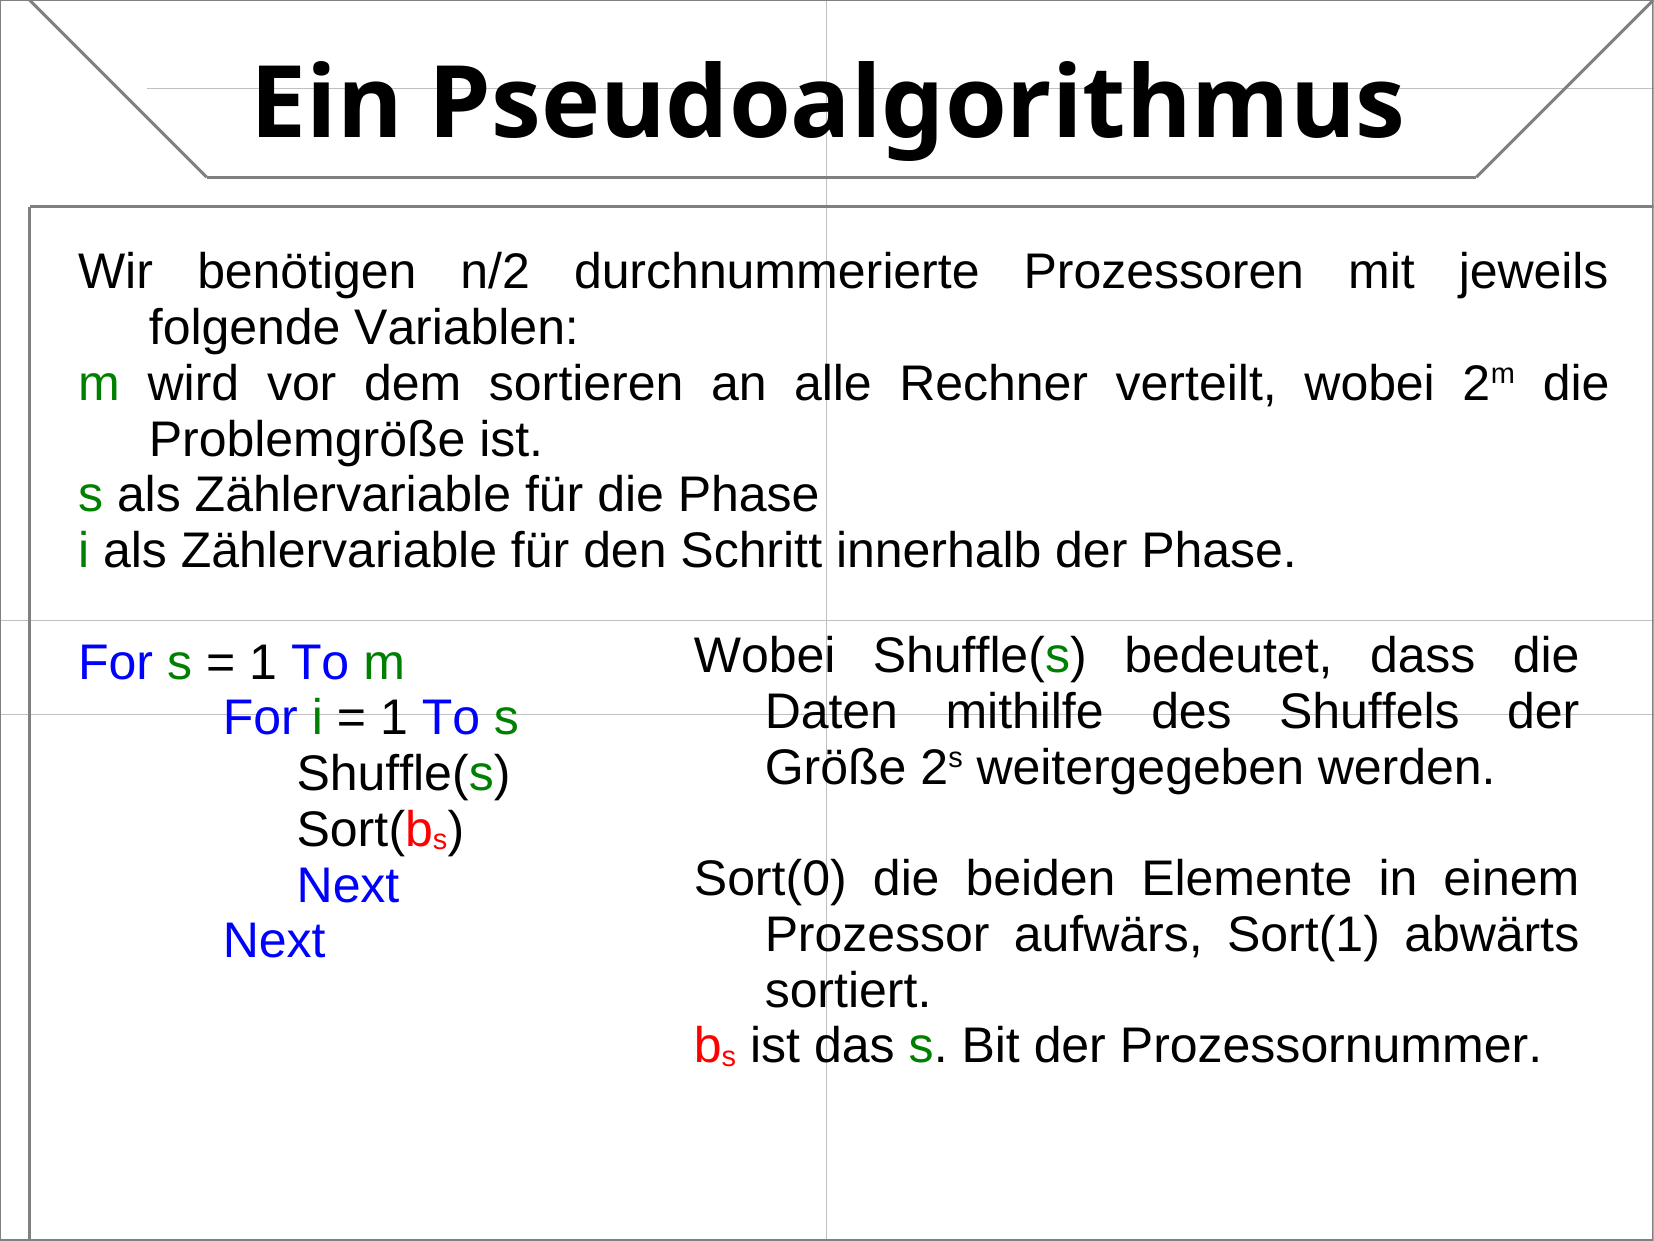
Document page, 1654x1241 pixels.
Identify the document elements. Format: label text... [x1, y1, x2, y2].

text_box Wir benötigen n/2 durchnummerierte Prozessoren mit jeweils folgende Variablen: m wird vor dem sortieren an alle Rechner verteilt, wobei 2m die Problemgröße ist. s als Zählervariable für die Phase i als Zählervariable für den Schritt innerhalb der Phase. For s = 1 To m For i = 1 To s Shuffle(s) Sort(bs) Next Next [63, 236, 1625, 995]
text_box Ein Pseudoalgorithmus [339, 23, 1319, 153]
text_box Wobei Shuffle(s) bedeutet, dass die Daten mithilfe des Shuffels der Größe 2s weitergegeben werden. Sort(0) die beiden Elemente in einem Prozessor aufwärs, Sort(1) abwärts sortiert. bs ist das s. Bit der Prozessornummer. [679, 620, 1595, 1100]
